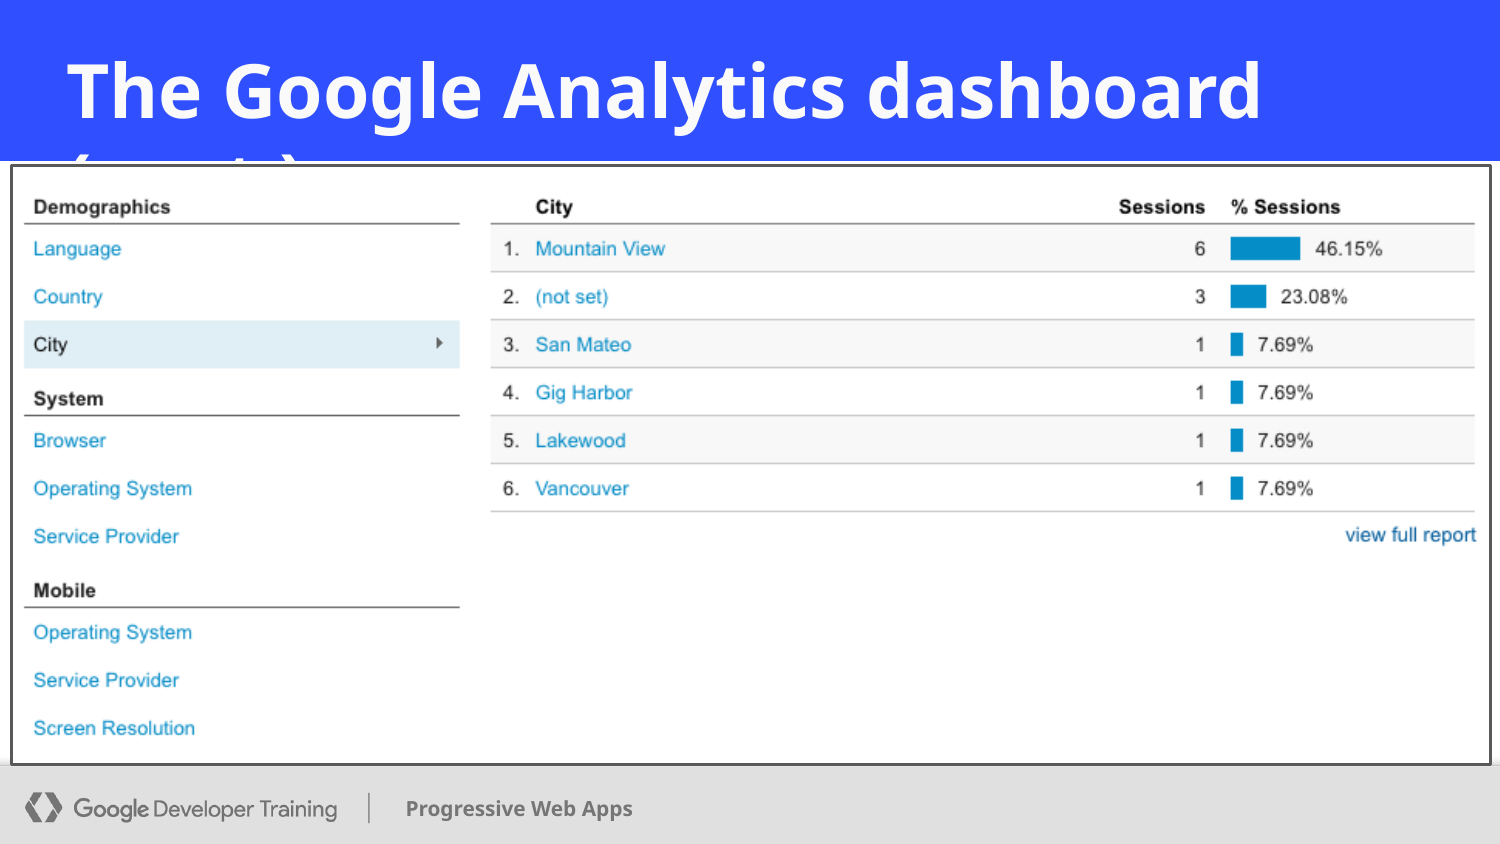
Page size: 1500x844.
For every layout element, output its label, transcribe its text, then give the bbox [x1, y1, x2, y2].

title The Google Analytics dashboard (cont.) [51, 28, 1449, 122]
picture [0, 161, 1500, 844]
picture [12, 166, 1489, 763]
